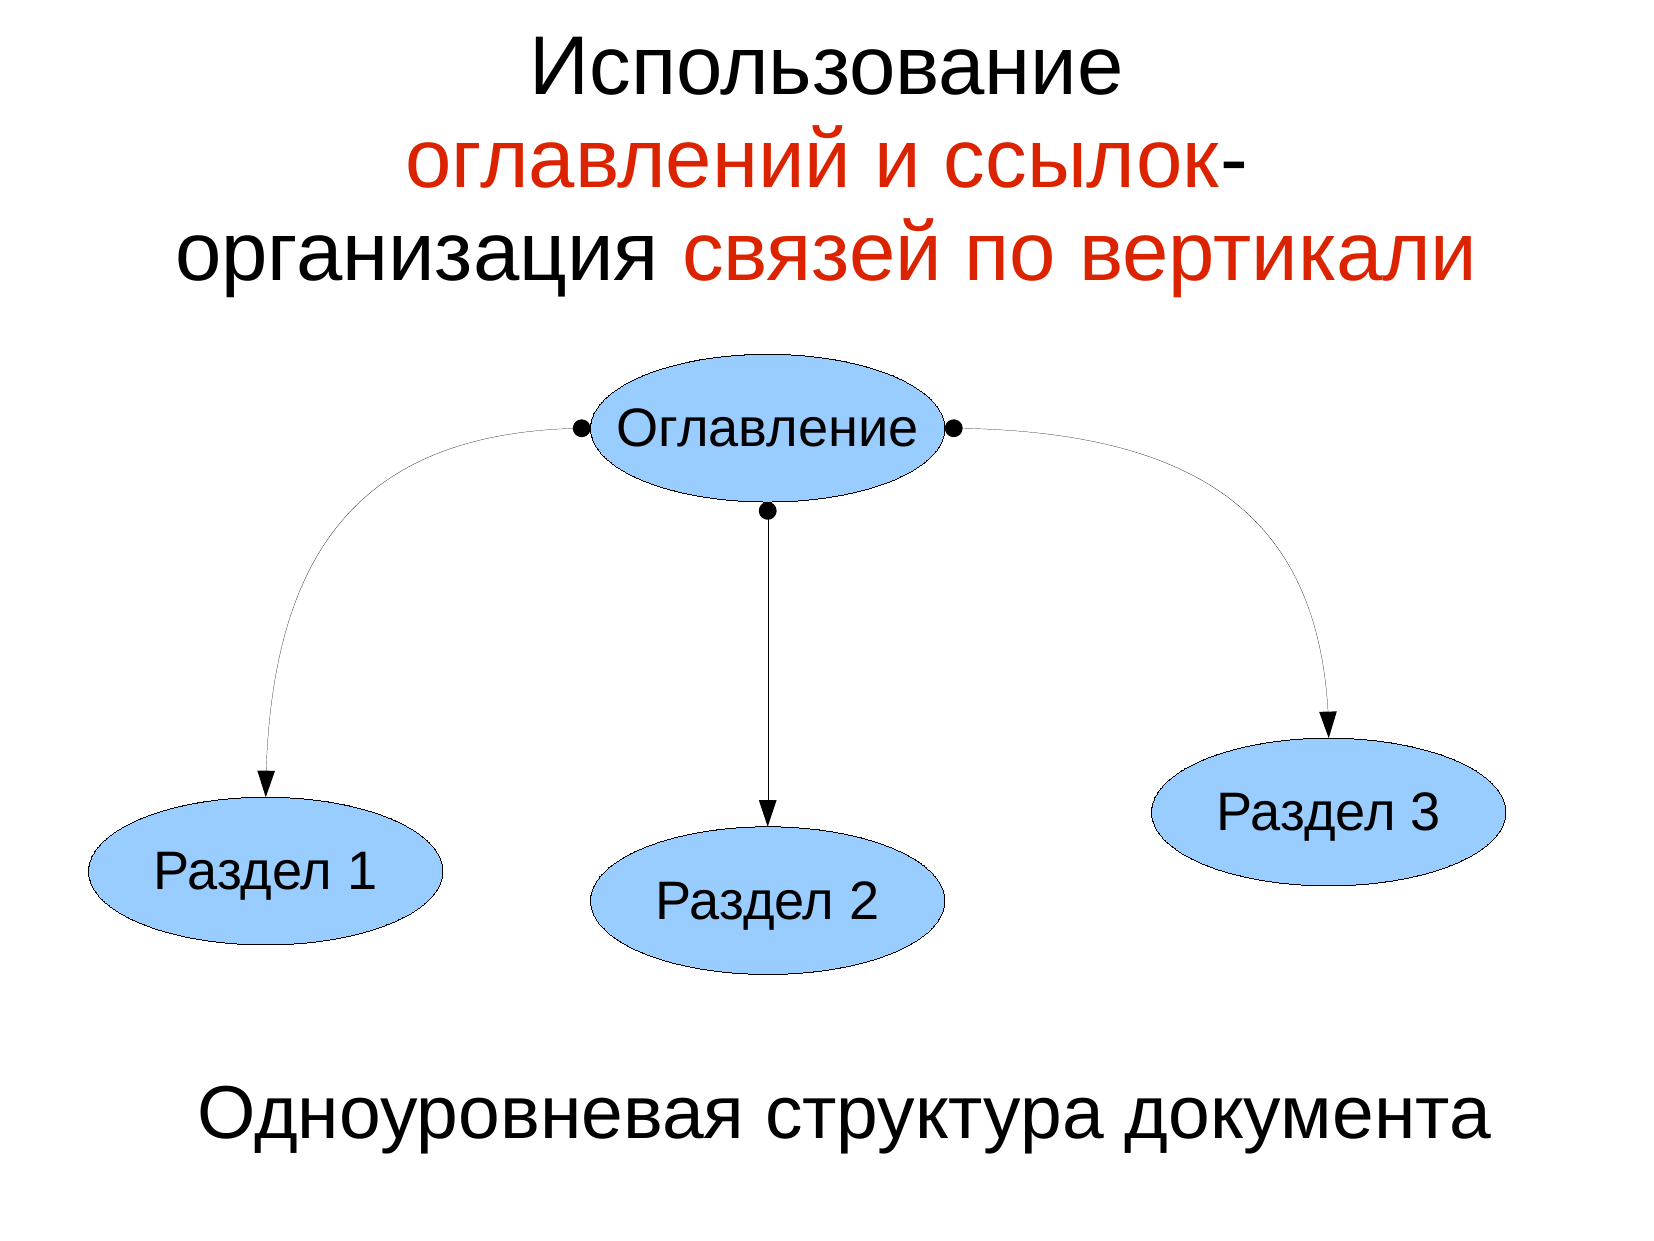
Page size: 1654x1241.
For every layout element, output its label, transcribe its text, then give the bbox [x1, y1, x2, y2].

text_box Одноуровневая структура документа [76, 1062, 1613, 1162]
text_box Использование оглавлений и ссылок- организация связей по вертикали [88, 11, 1565, 306]
text_box Раздел 2 [590, 826, 945, 975]
text_box Раздел 1 [88, 797, 443, 945]
text_box Оглавление [590, 354, 945, 502]
text_box Раздел 3 [1151, 738, 1506, 886]
